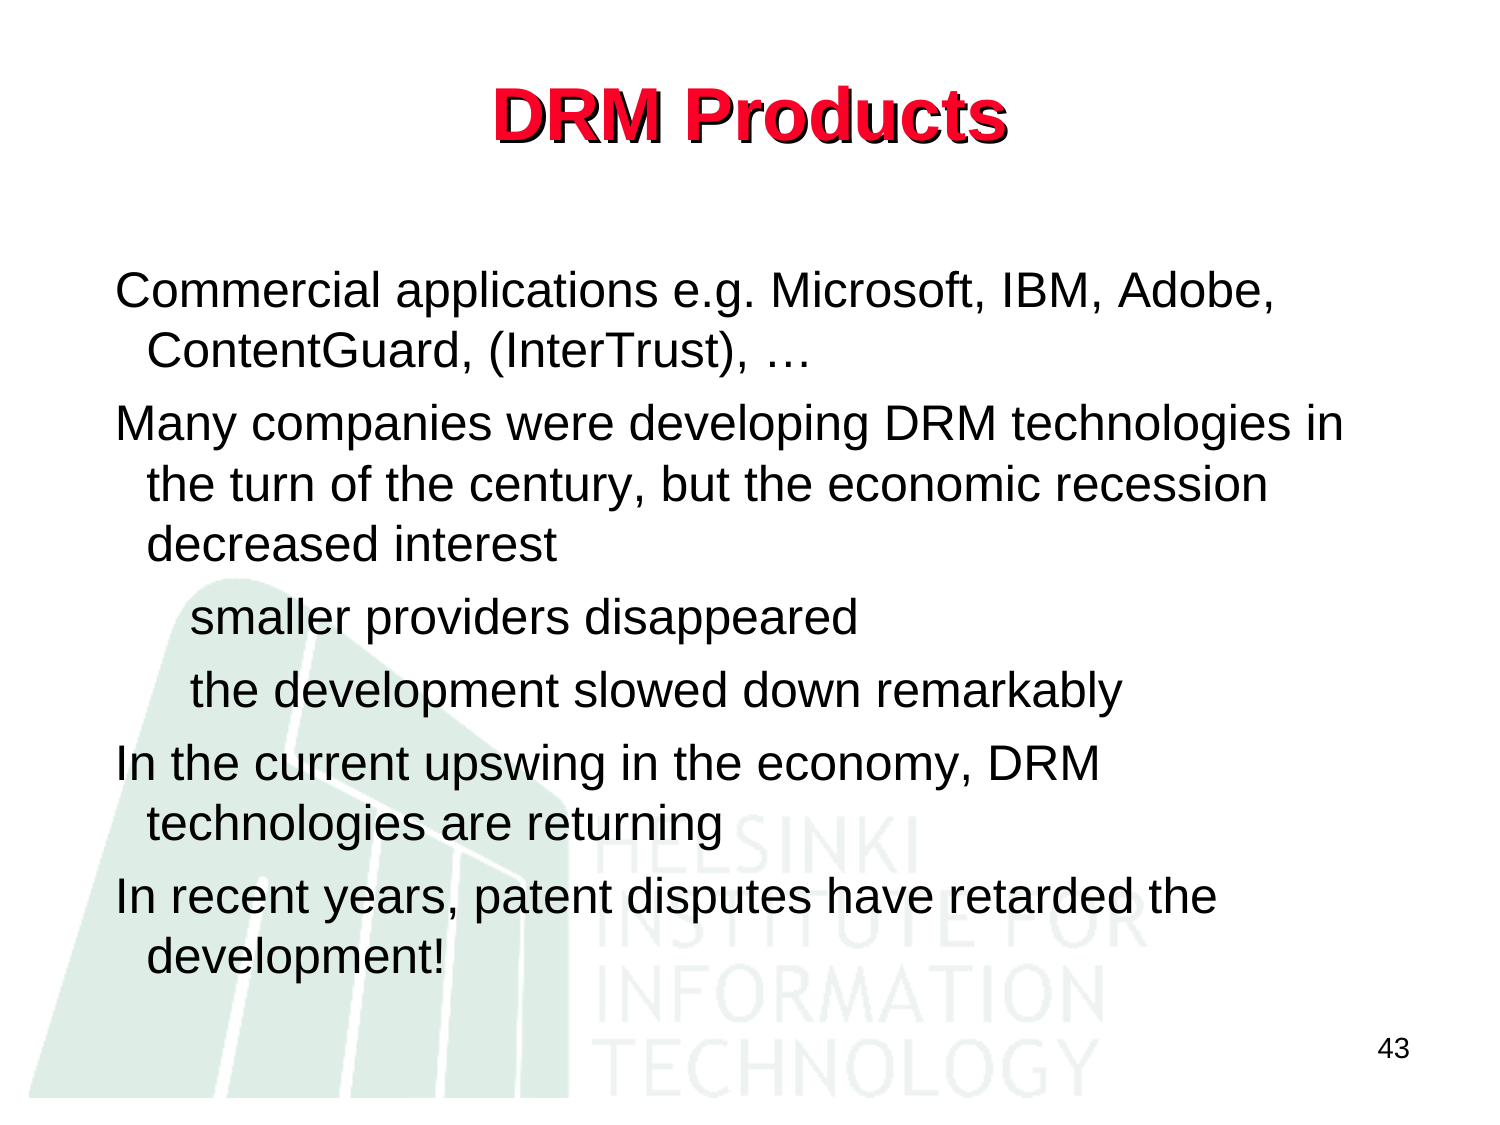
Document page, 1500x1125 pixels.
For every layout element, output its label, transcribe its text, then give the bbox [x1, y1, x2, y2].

list Commercial applications e.g. Microsoft, IBM, Adobe, ContentGuard, (InterTrust), … Many companies were developing DRM technologies in the turn of the century, but the economic recession decreased interest smaller providers disappeared the development slowed down remarkably In the current upswing in the economy, DRM technologies are returning In recent years, patent disputes have retarded the development! [99, 249, 1401, 1051]
title DRM Products [99, 61, 1401, 175]
